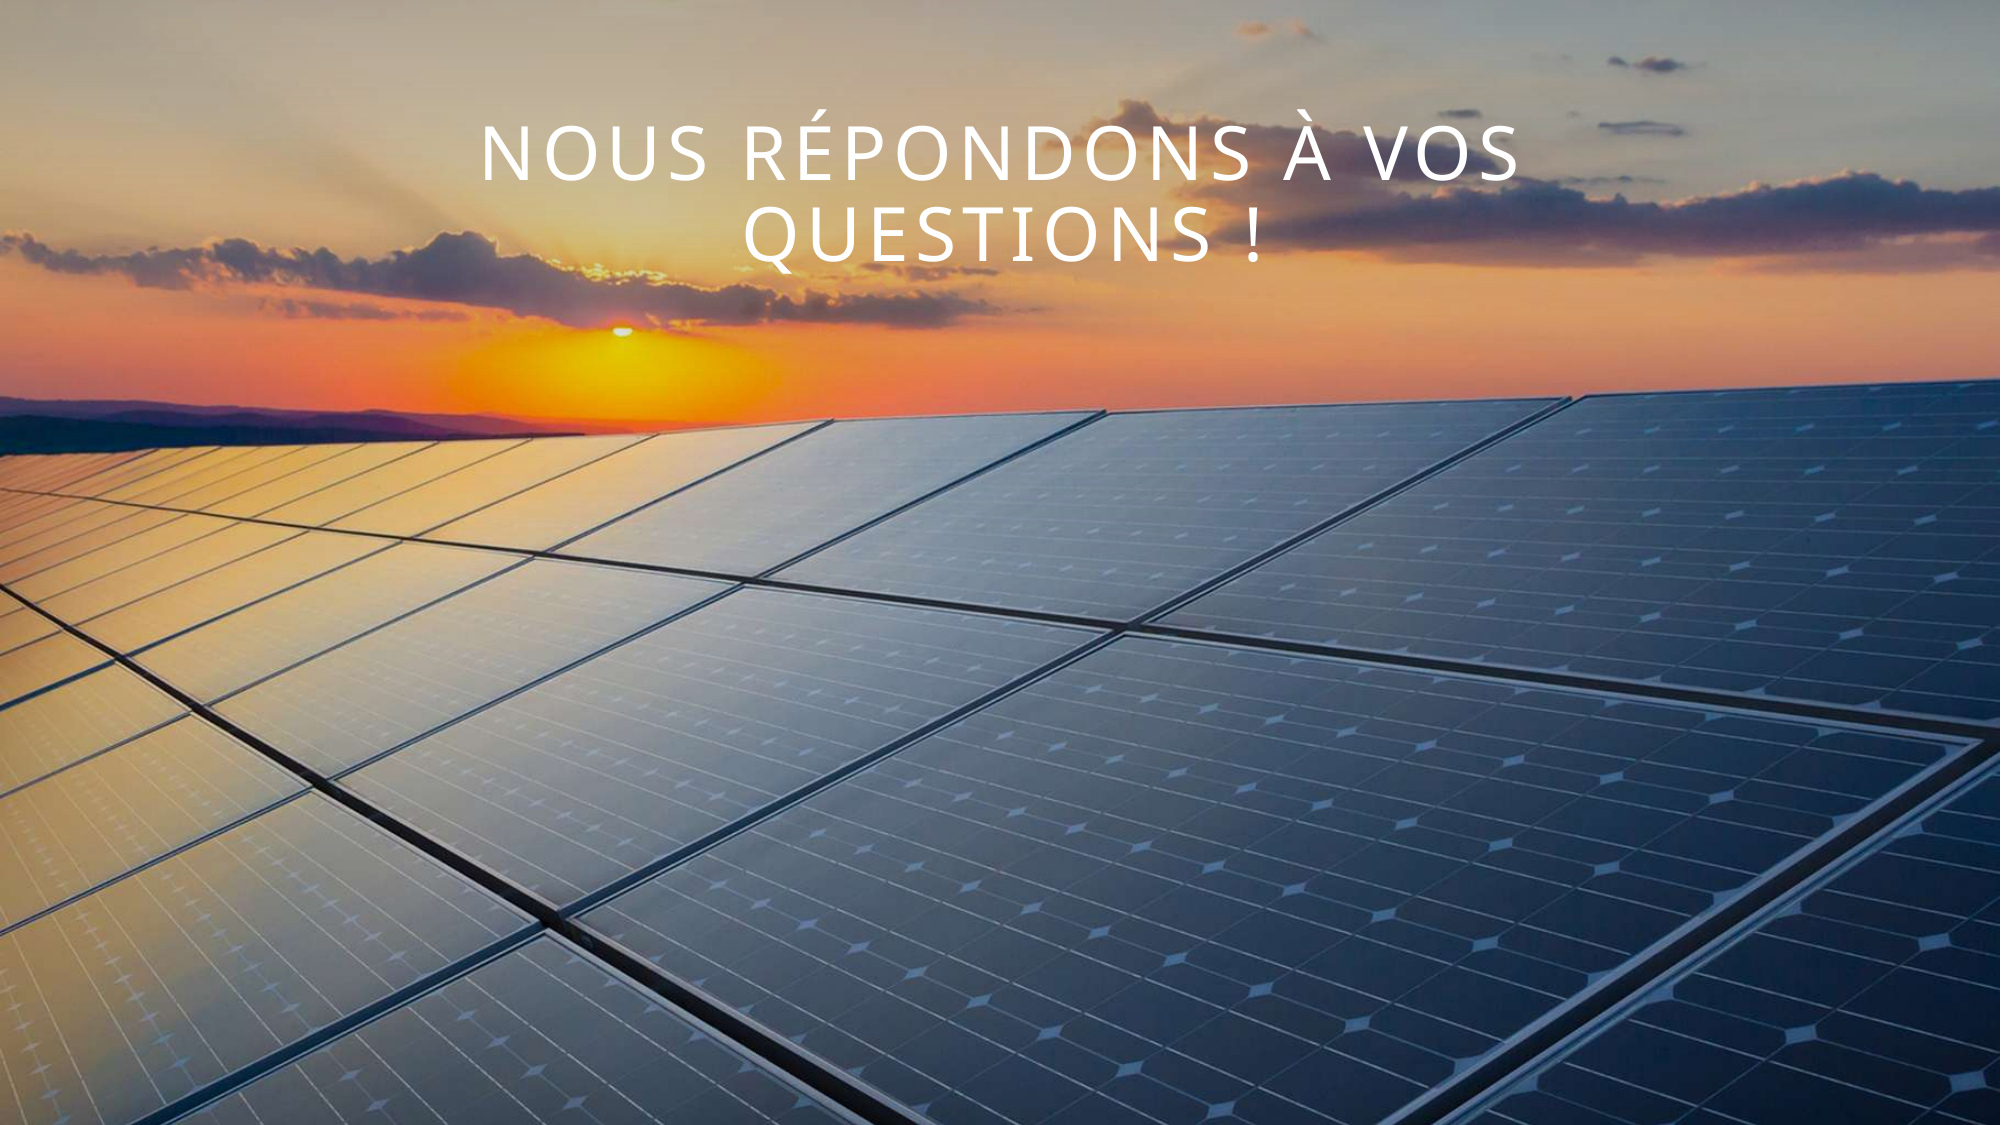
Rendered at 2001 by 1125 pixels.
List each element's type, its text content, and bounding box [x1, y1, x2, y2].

title Nous répondons à vos questions ! [225, 75, 1782, 286]
picture [0, 563, 2000, 1125]
text_box [0, 0, 2000, 563]
